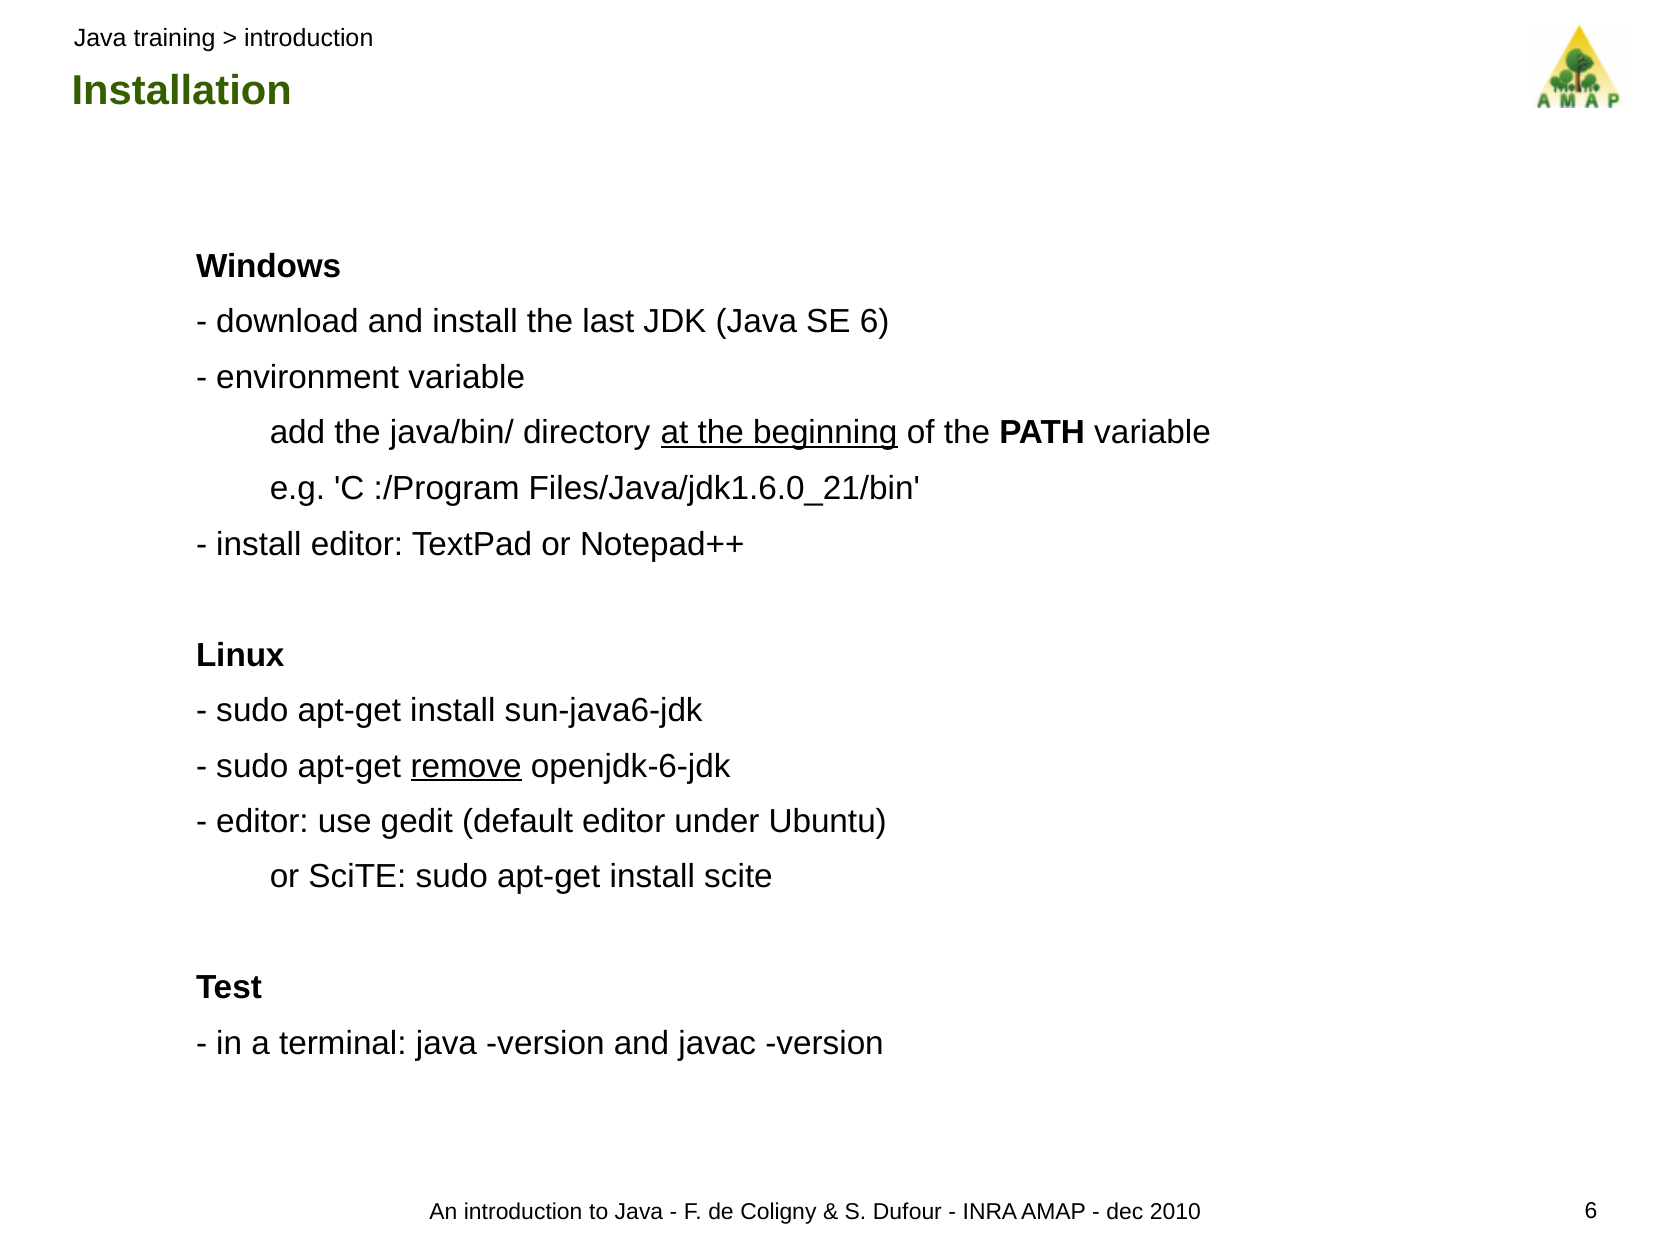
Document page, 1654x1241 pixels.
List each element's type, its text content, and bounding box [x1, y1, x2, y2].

text_box Installation [56, 59, 1120, 121]
text_box Java training > introduction [59, 16, 1004, 60]
text_box Windows - download and install the last JDK (Java SE 6) - environment variable add the java/bin/ directory at the beginning of the PATH variable e.g. 'C :/Program Files/Java/jdk1.6.0_21/bin' - install editor: TextPad or Notepad++ Linux - sudo apt-get install sun-java6-jdk - sudo apt-get remove openjdk-6-jdk - editor: use gedit (default editor under Ubuntu) or SciTE: sudo apt-get install scite Test - in a terminal: java -version and javac -version [181, 221, 1623, 1107]
picture [1533, 25, 1627, 108]
